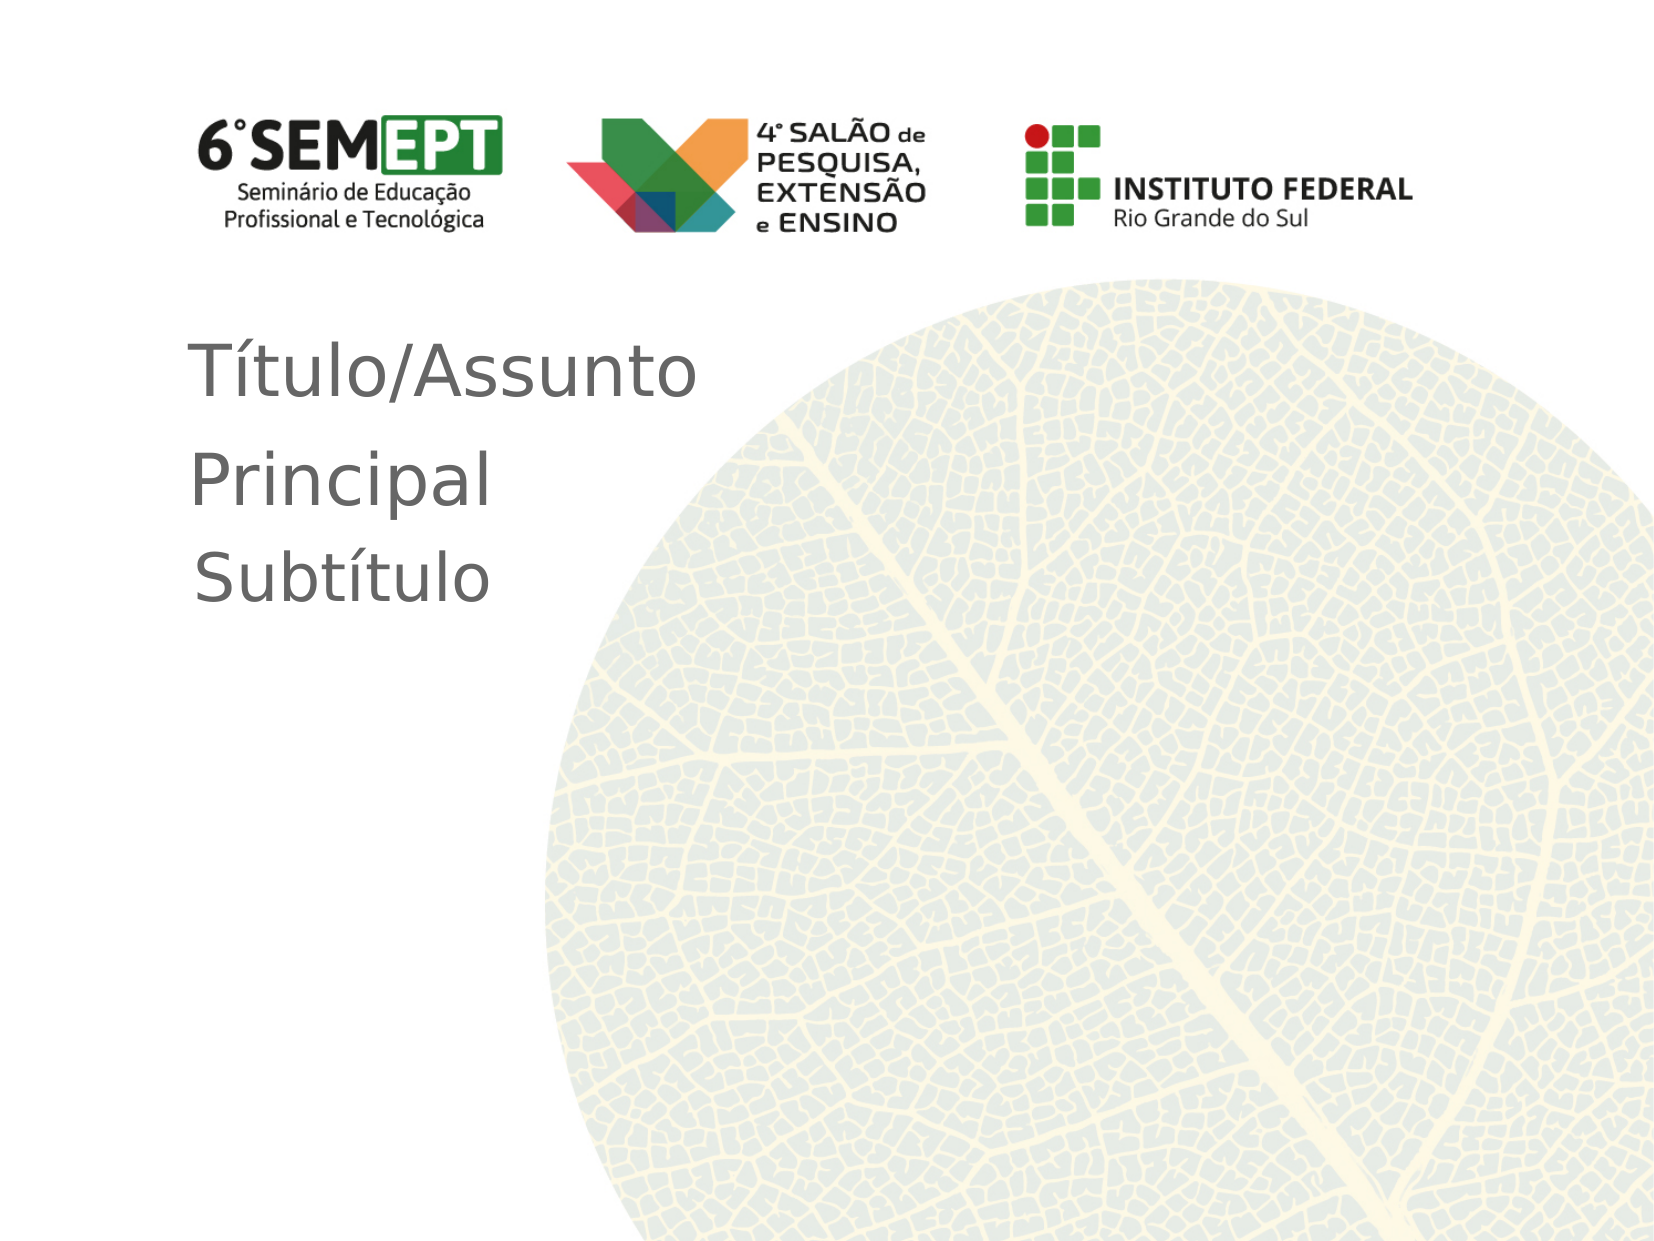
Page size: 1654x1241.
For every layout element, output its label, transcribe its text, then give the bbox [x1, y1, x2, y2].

picture [0, 2, 1654, 1241]
list Subtítulo [193, 538, 615, 733]
list Título/Assunto Principal [188, 330, 1111, 525]
